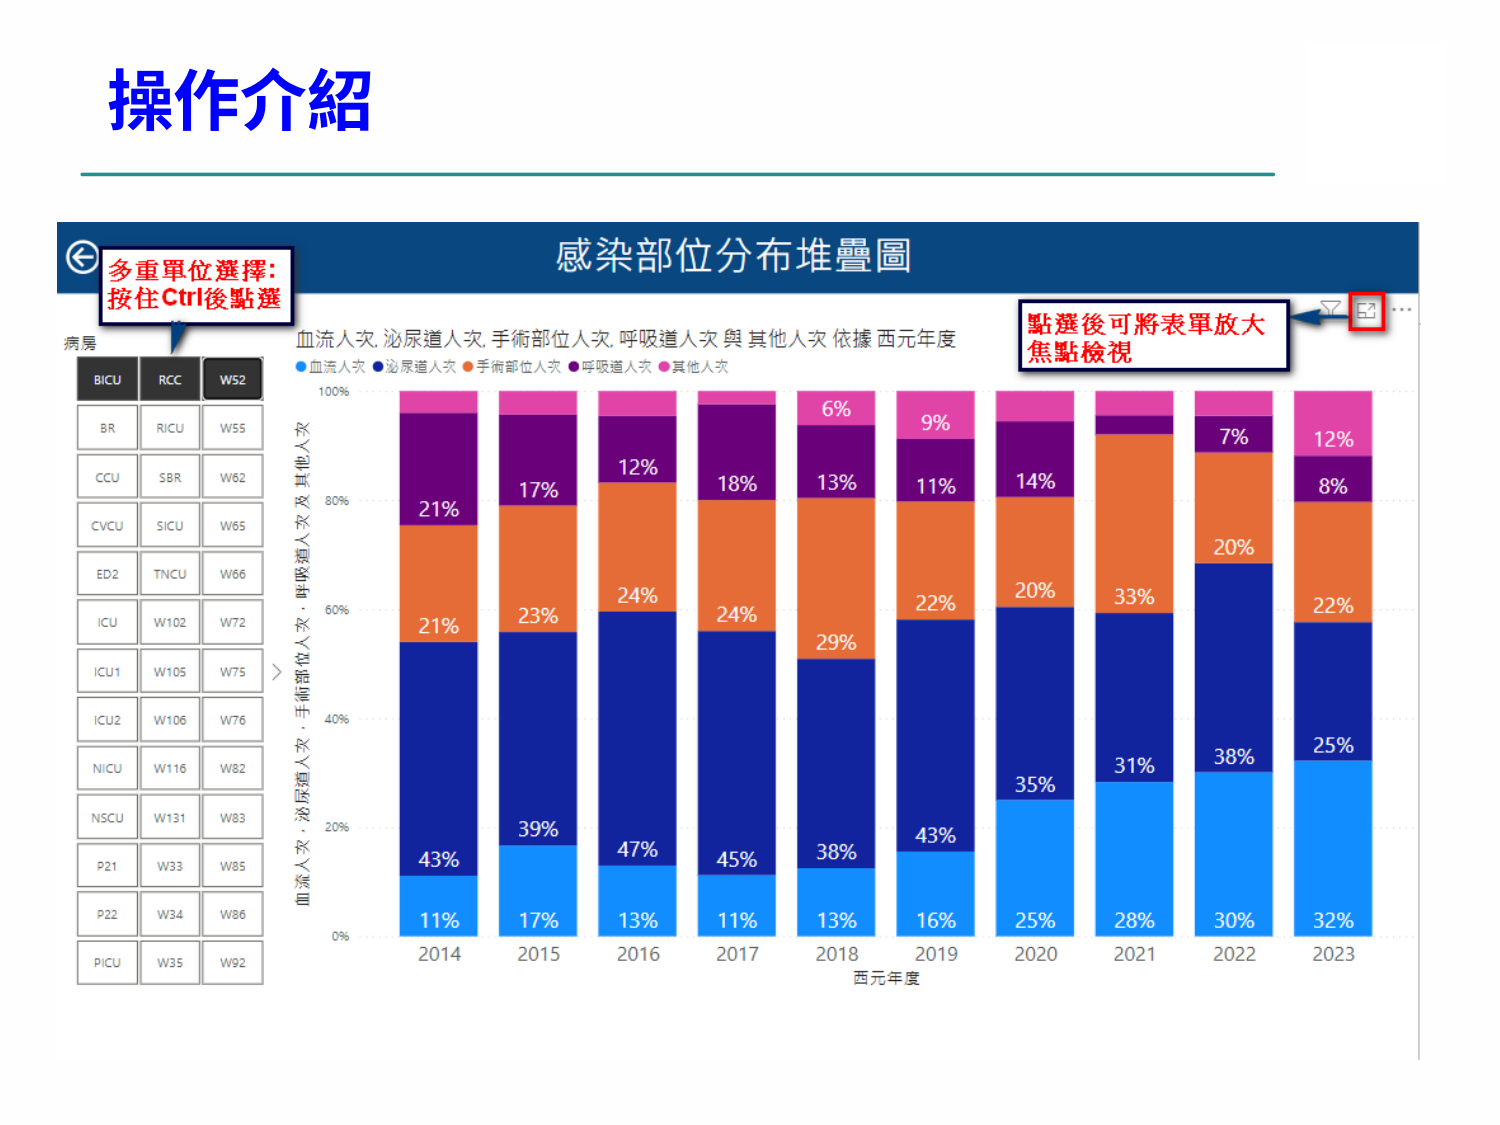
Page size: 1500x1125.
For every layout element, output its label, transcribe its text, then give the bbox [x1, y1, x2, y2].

picture [57, 222, 1421, 1060]
title 操作介紹 [0, 0, 1356, 199]
